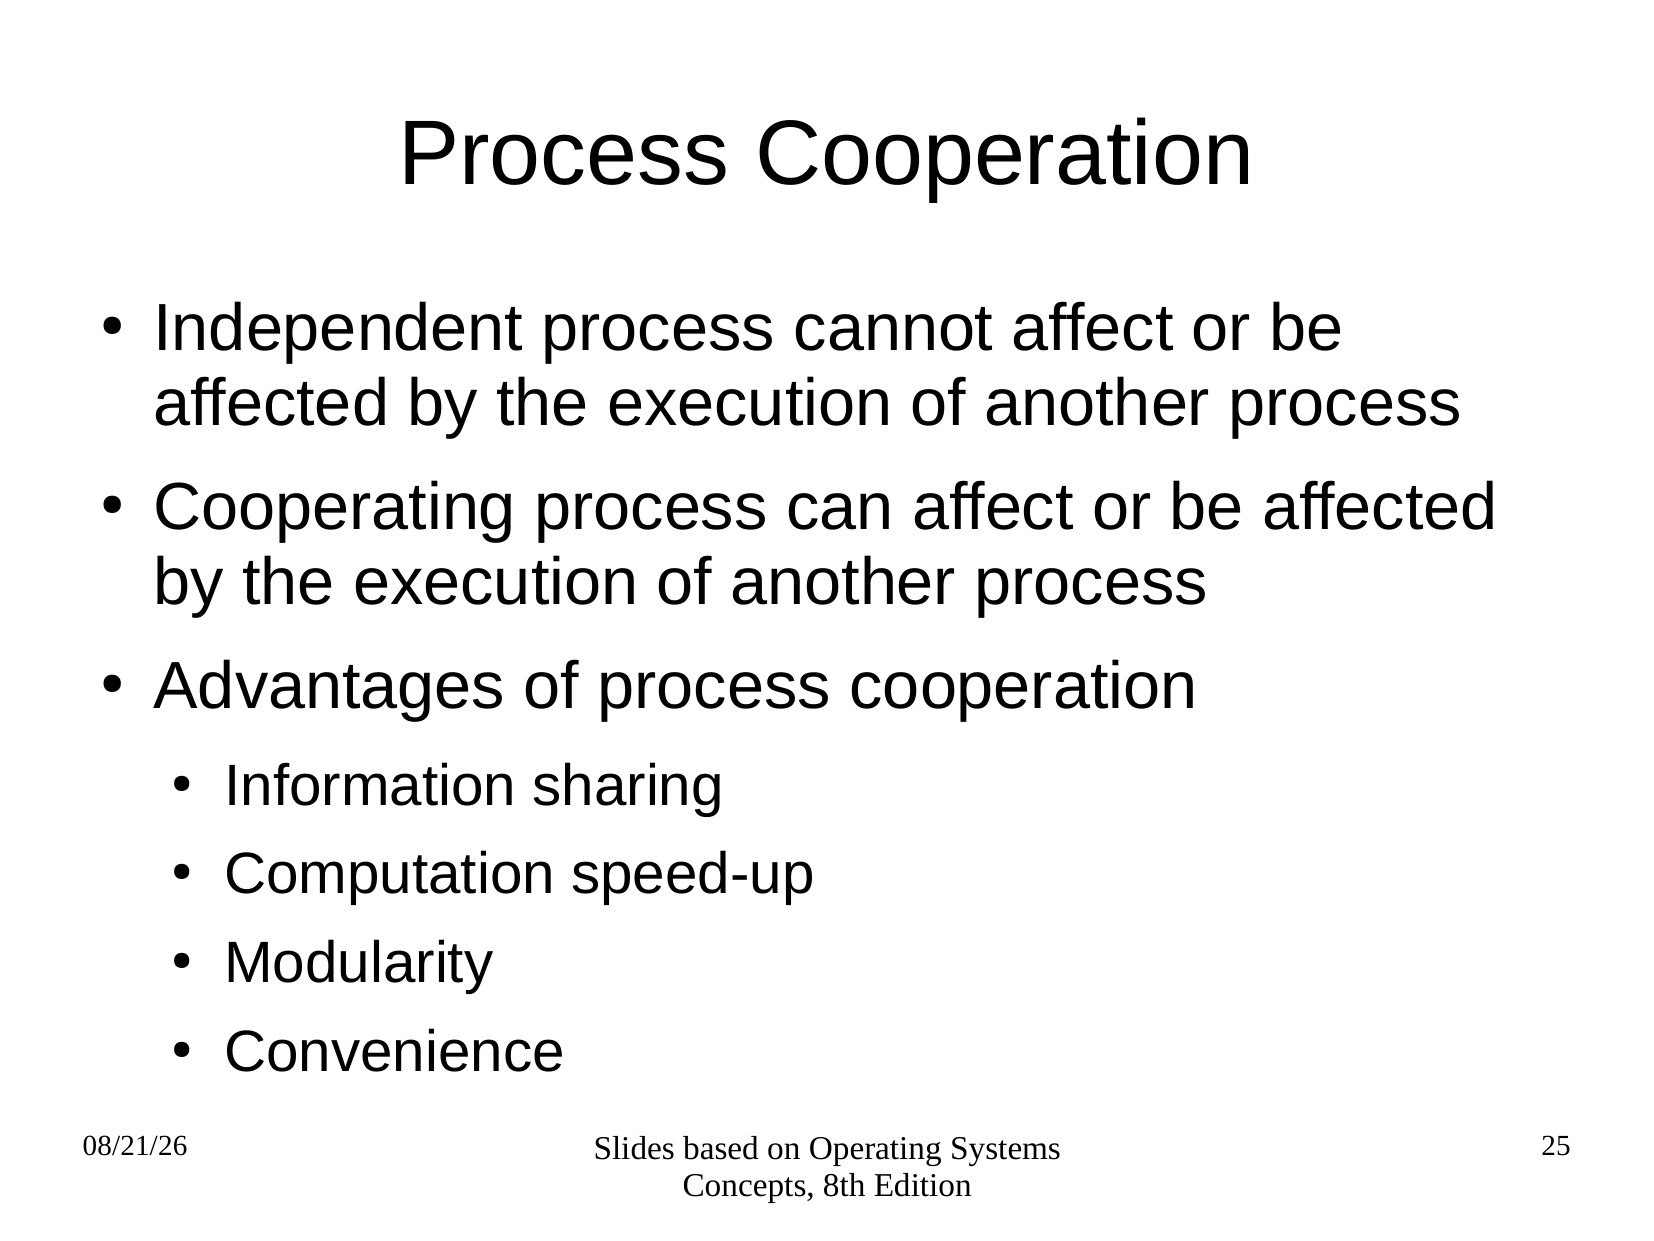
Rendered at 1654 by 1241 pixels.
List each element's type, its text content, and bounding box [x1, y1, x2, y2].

title Process Cooperation [82, 49, 1571, 257]
list Independent process cannot affect or be affected by the execution of another process Cooperating process can affect or be affected by the execution of another process Advantages of process cooperation Information sharing Computation speed-up Modularity Convenience [82, 290, 1571, 1109]
